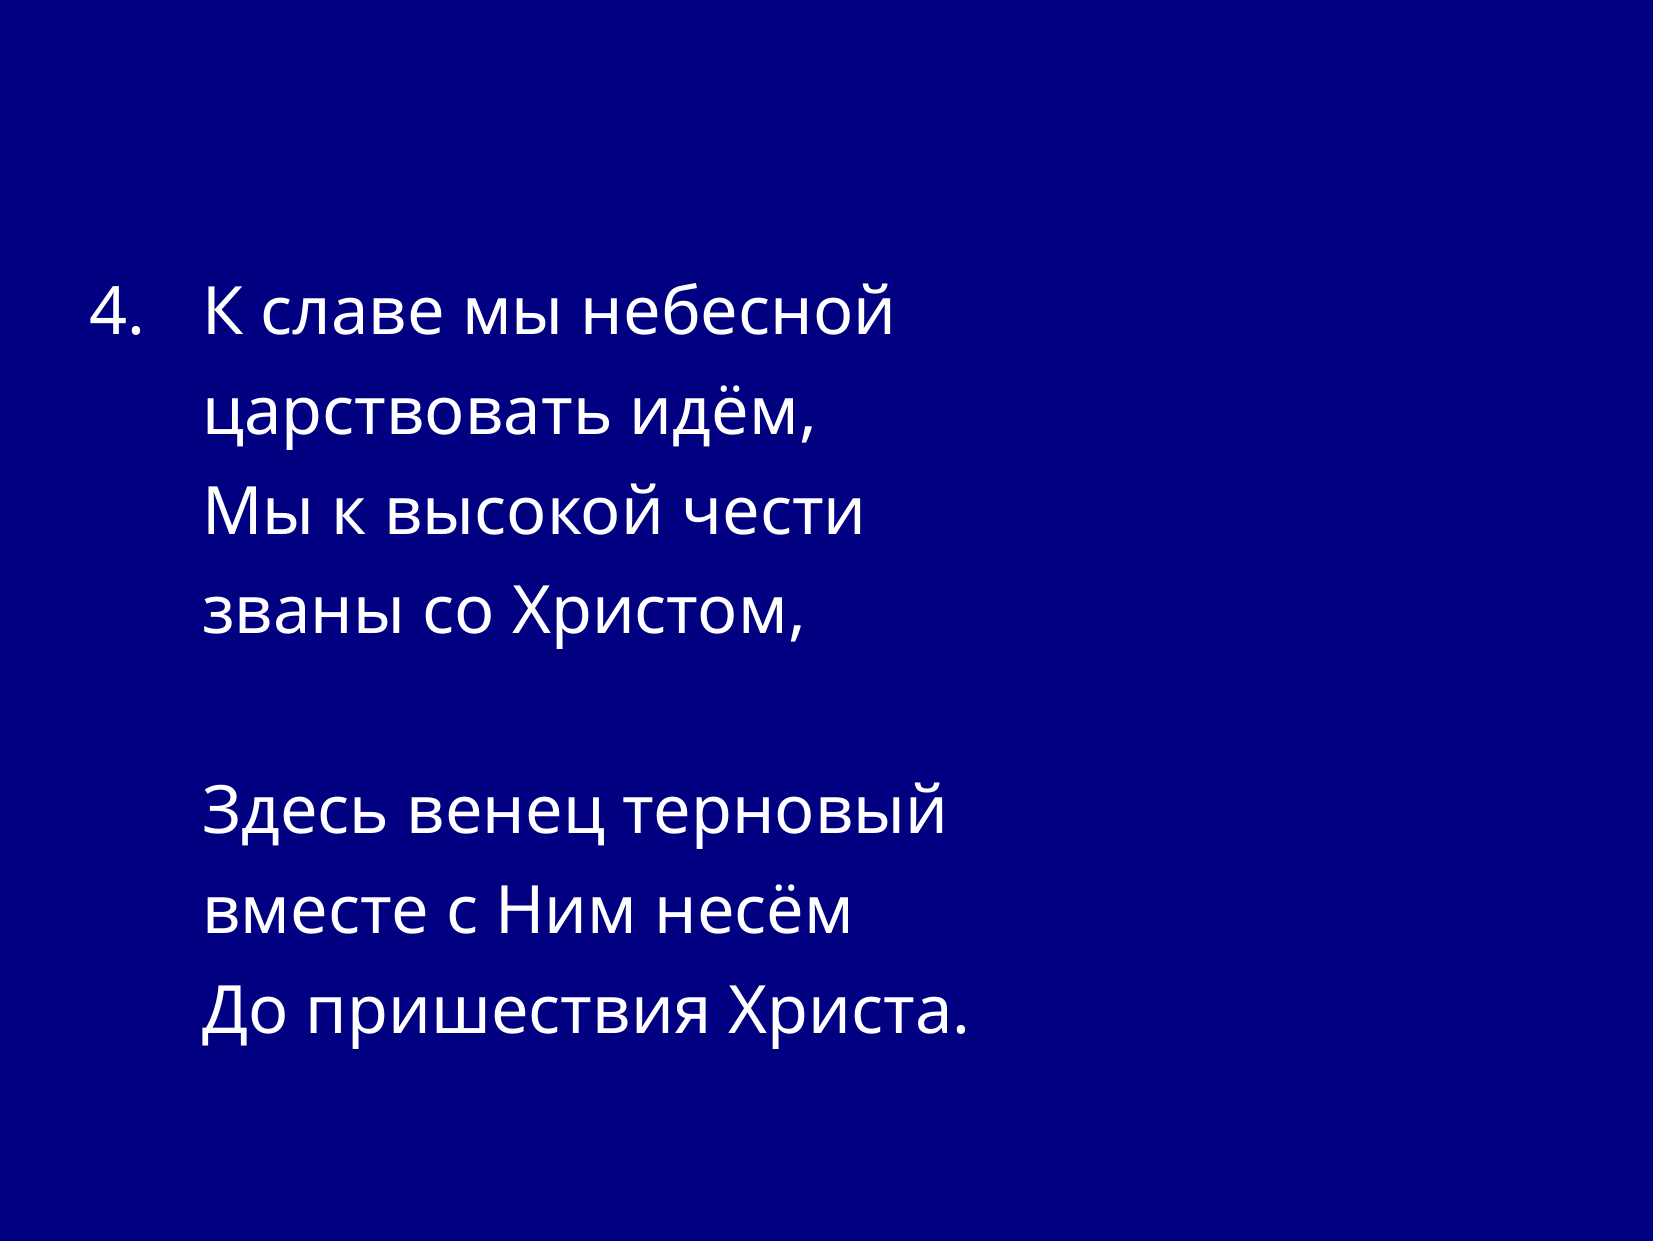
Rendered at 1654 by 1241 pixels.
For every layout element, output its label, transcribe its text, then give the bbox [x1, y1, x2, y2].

text_box 4. К славе мы небесной царствовать идём, Мы к высокой чести званы со Христом, Здесь венец терновый вместе с Ним несём До пришествия Христа. [75, 56, 1576, 1163]
